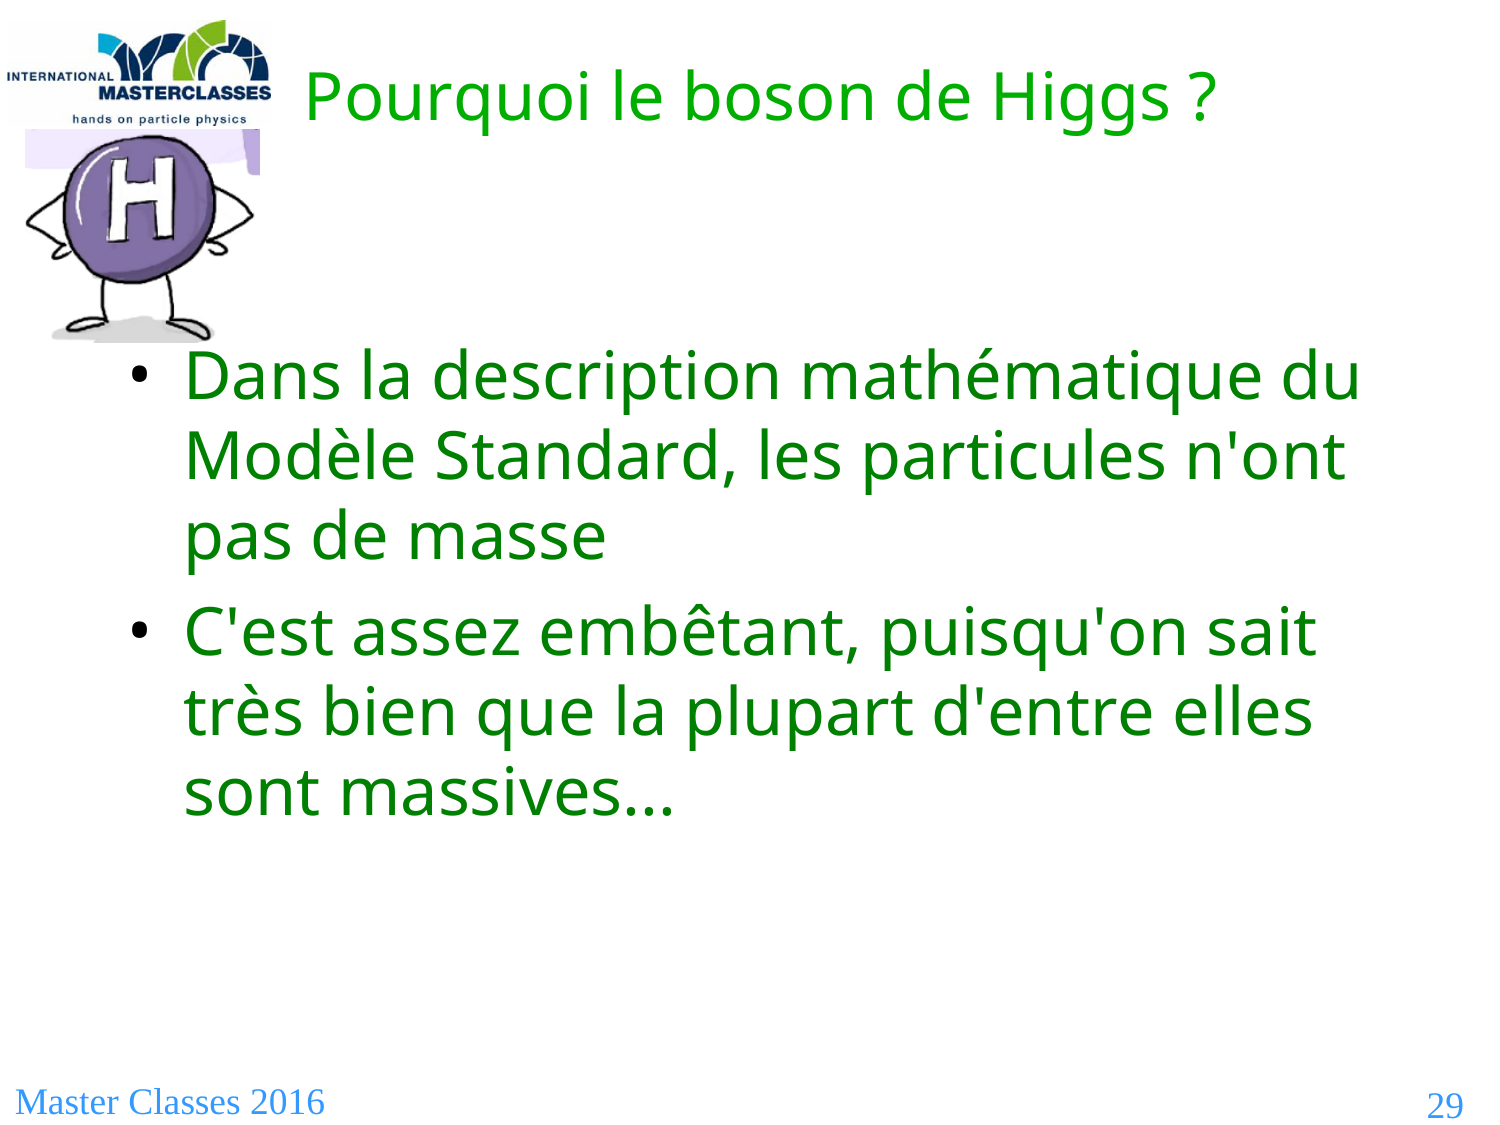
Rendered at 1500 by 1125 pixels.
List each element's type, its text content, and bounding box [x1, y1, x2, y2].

title Pourquoi le boson de Higgs ? [259, 0, 1263, 188]
picture [2, 10, 260, 343]
list Dans la description mathématique du Modèle Standard, les particules n'ont pas de masse C'est assez embêtant, puisqu'on sait très bien que la plupart d'entre elles sont massives... [112, 324, 1388, 978]
